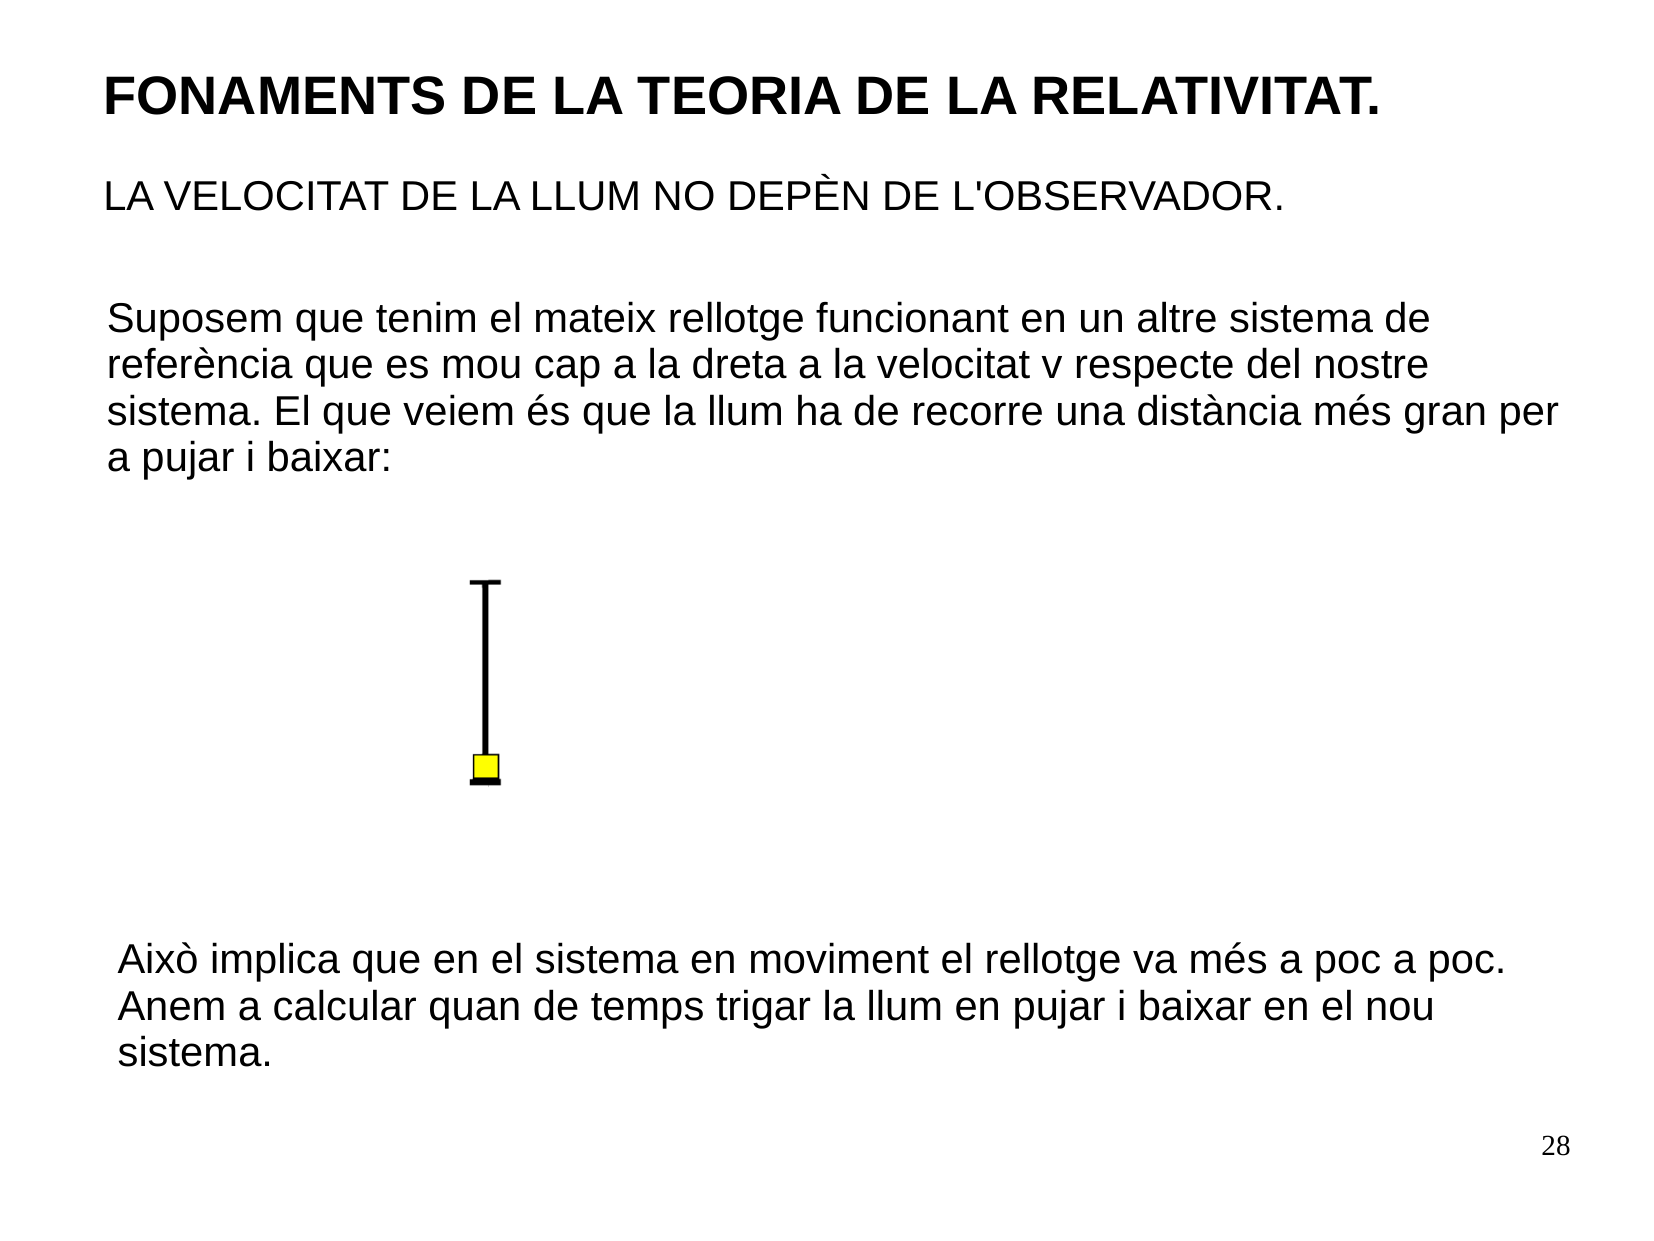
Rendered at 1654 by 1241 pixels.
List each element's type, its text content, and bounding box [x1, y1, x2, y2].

text_box Això implica que en el sistema en moviment el rellotge va més a poc a poc. Anem a calcular quan de temps trigar la llum en pujar i baixar en el nou sistema. [102, 928, 1609, 1156]
text_box FONAMENTS DE LA TEORIA DE LA RELATIVITAT. LA VELOCITAT DE LA LLUM NO DEPÈN DE L'OBSERVADOR. [88, 57, 1528, 256]
picture [462, 563, 1021, 867]
text_box Suposem que tenim el mateix rellotge funcionant en un altre sistema de referència que es mou cap a la dreta a la velocitat v respecte del nostre sistema. El que veiem és que la llum ha de recorre una distància més gran per a pujar i baixar: [92, 287, 1599, 514]
